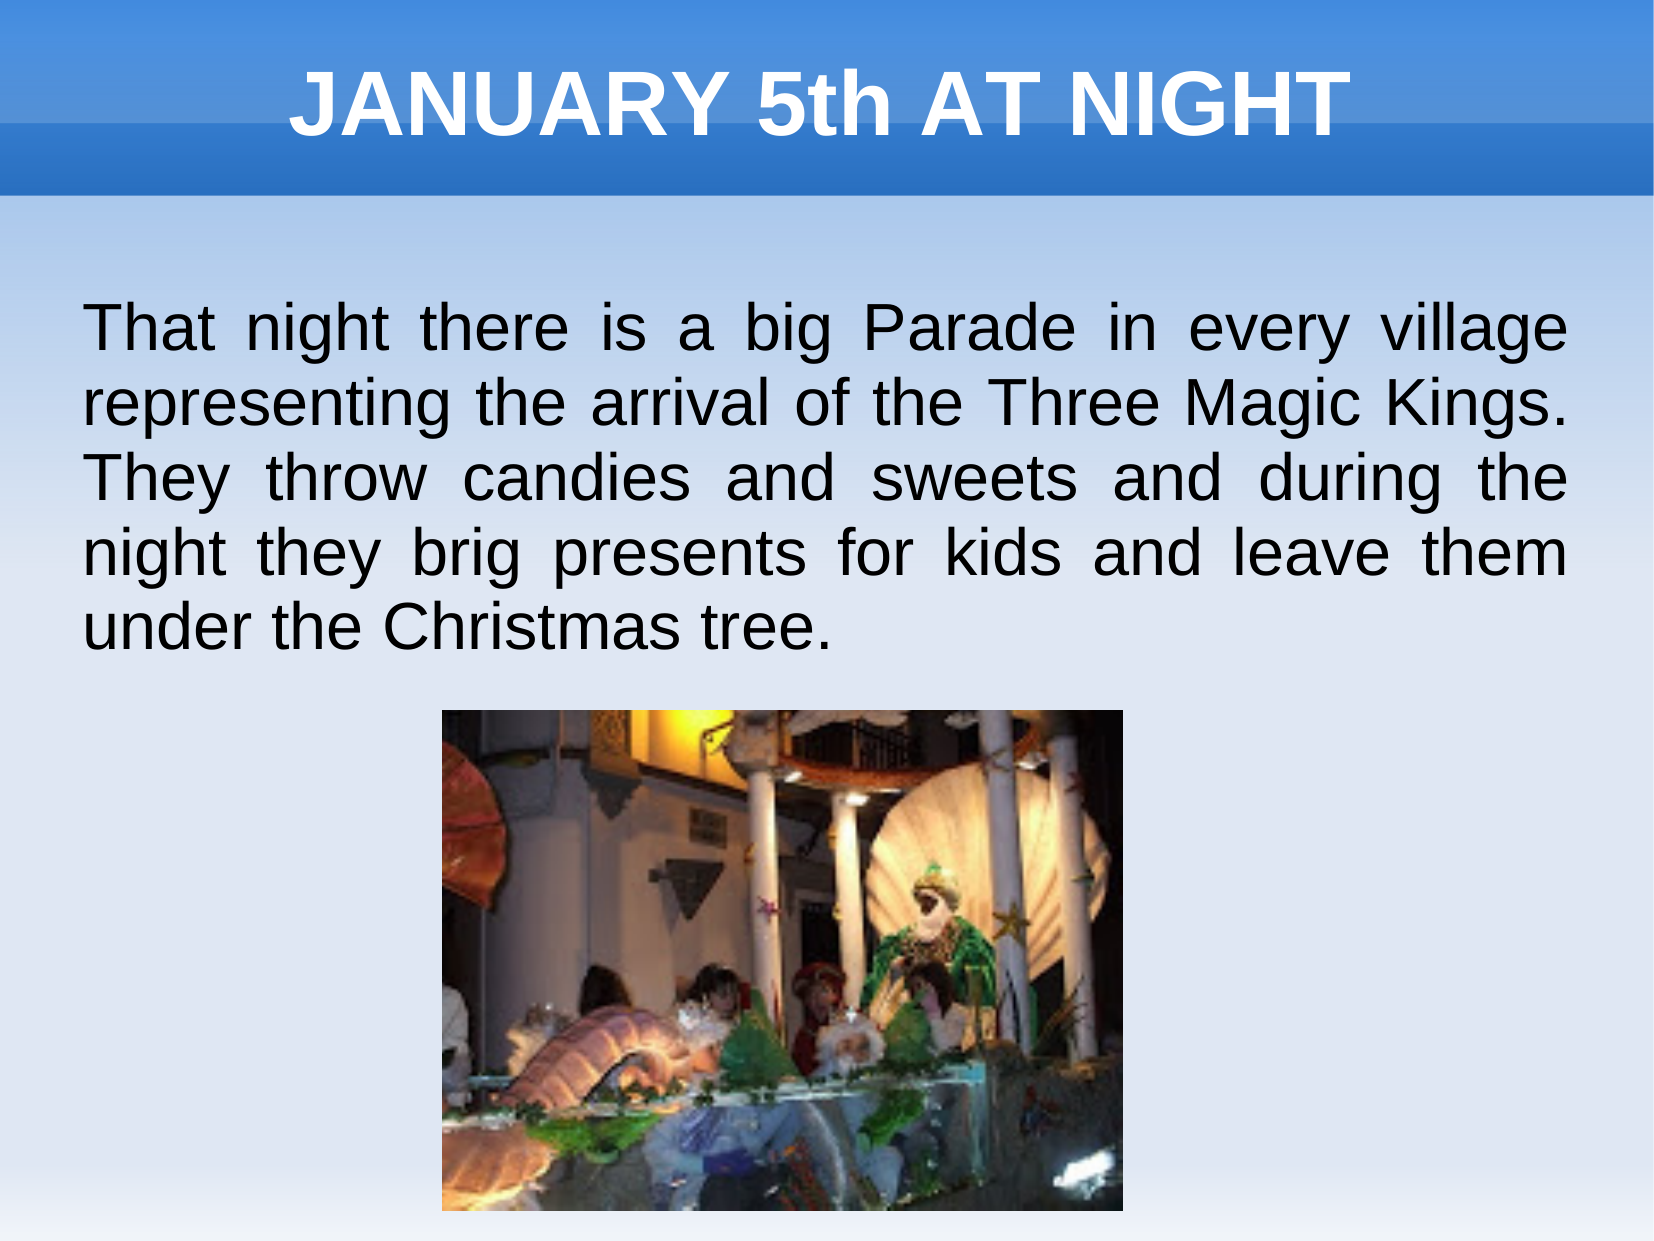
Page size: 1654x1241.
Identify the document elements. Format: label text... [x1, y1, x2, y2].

title JANUARY 5th AT NIGHT [76, 0, 1565, 208]
picture [0, 0, 1654, 1241]
list That night there is a big Parade in every village representing the arrival of the Three Magic Kings. They throw candies and sweets and during the night they brig presents for kids and leave them under the Christmas tree. [82, 290, 1571, 1109]
